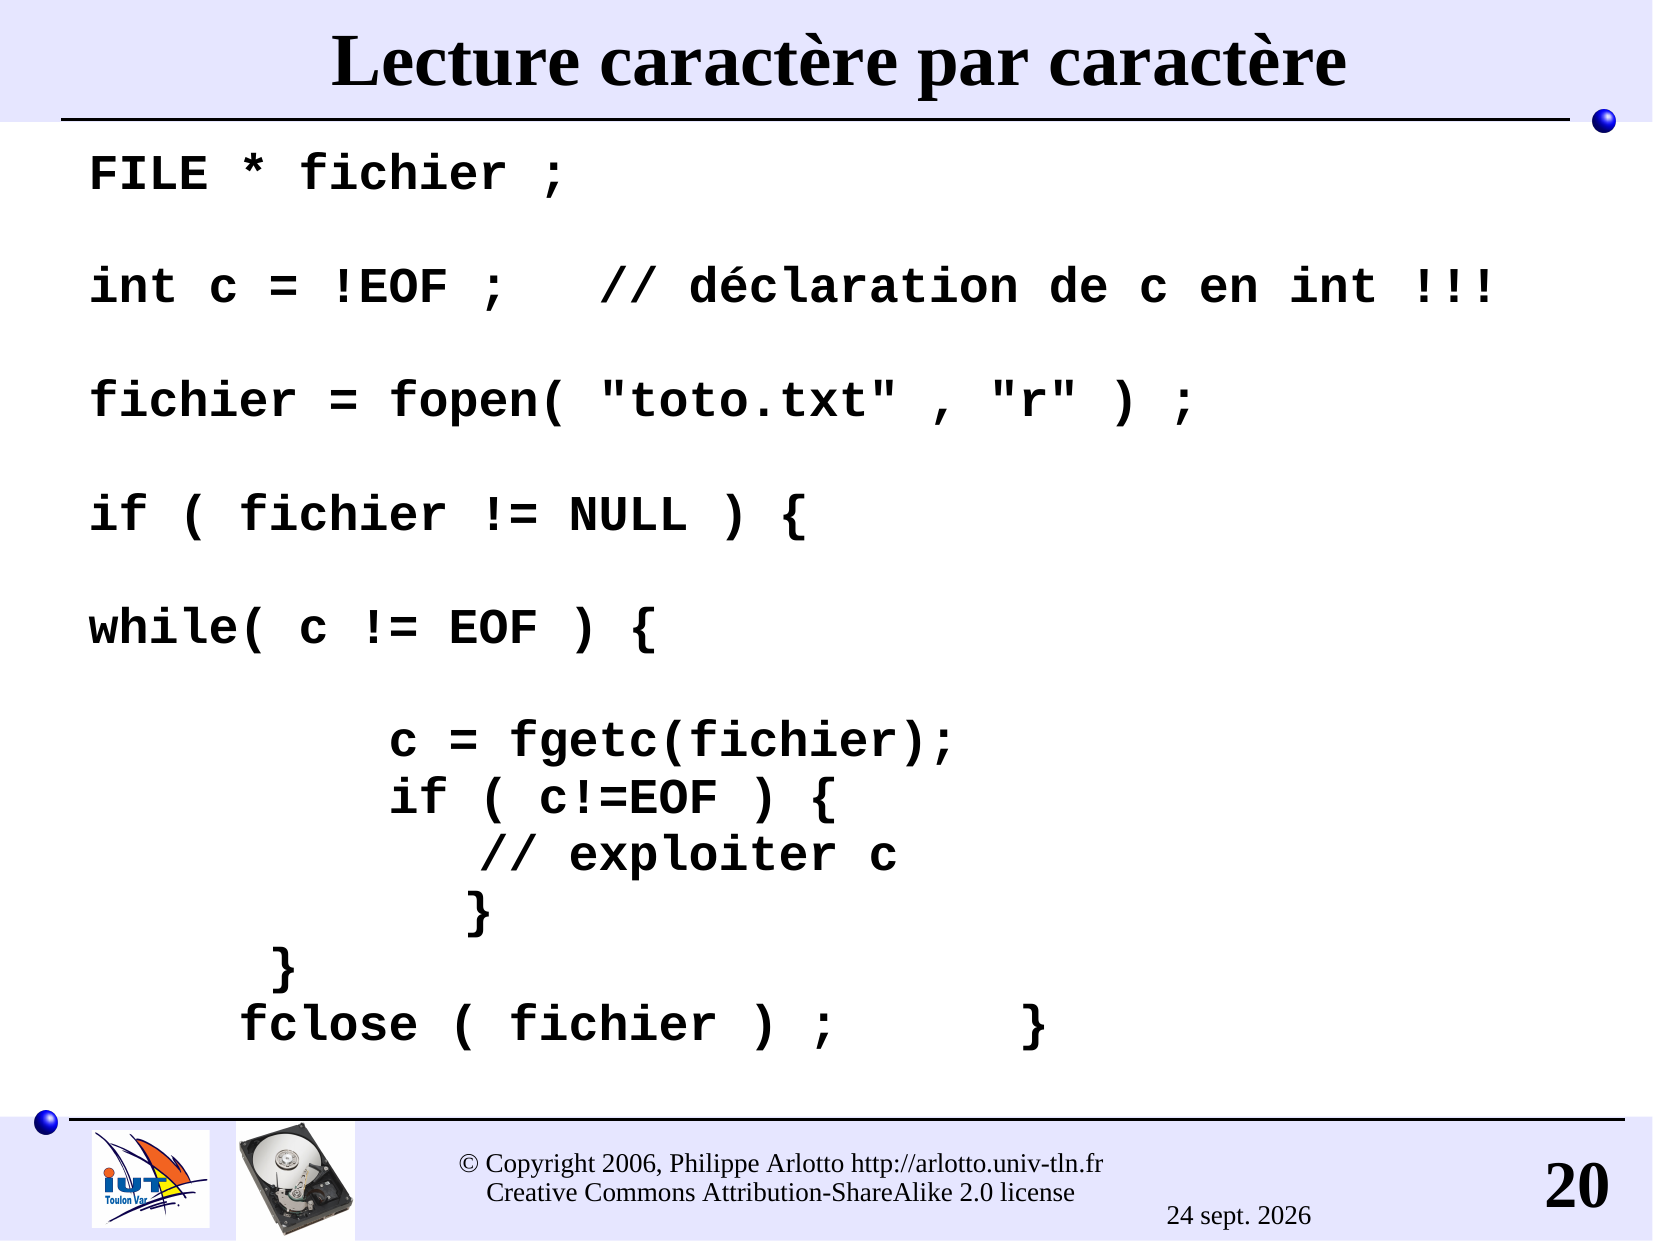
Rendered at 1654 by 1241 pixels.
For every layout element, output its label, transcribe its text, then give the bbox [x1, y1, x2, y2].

text_box FILE * fichier ; int c = !EOF ; // déclaration de c en int !!! fichier = fopen( "toto.txt" , "r" ) ; if ( fichier != NULL ) { while( c != EOF ) { c = fgetc(fichier); if ( c!=EOF ) { // exploiter c } } fclose ( fichier ) ; } [88, 147, 1595, 1113]
title Lecture caractère par caractère [95, 14, 1585, 107]
picture [236, 1121, 355, 1241]
